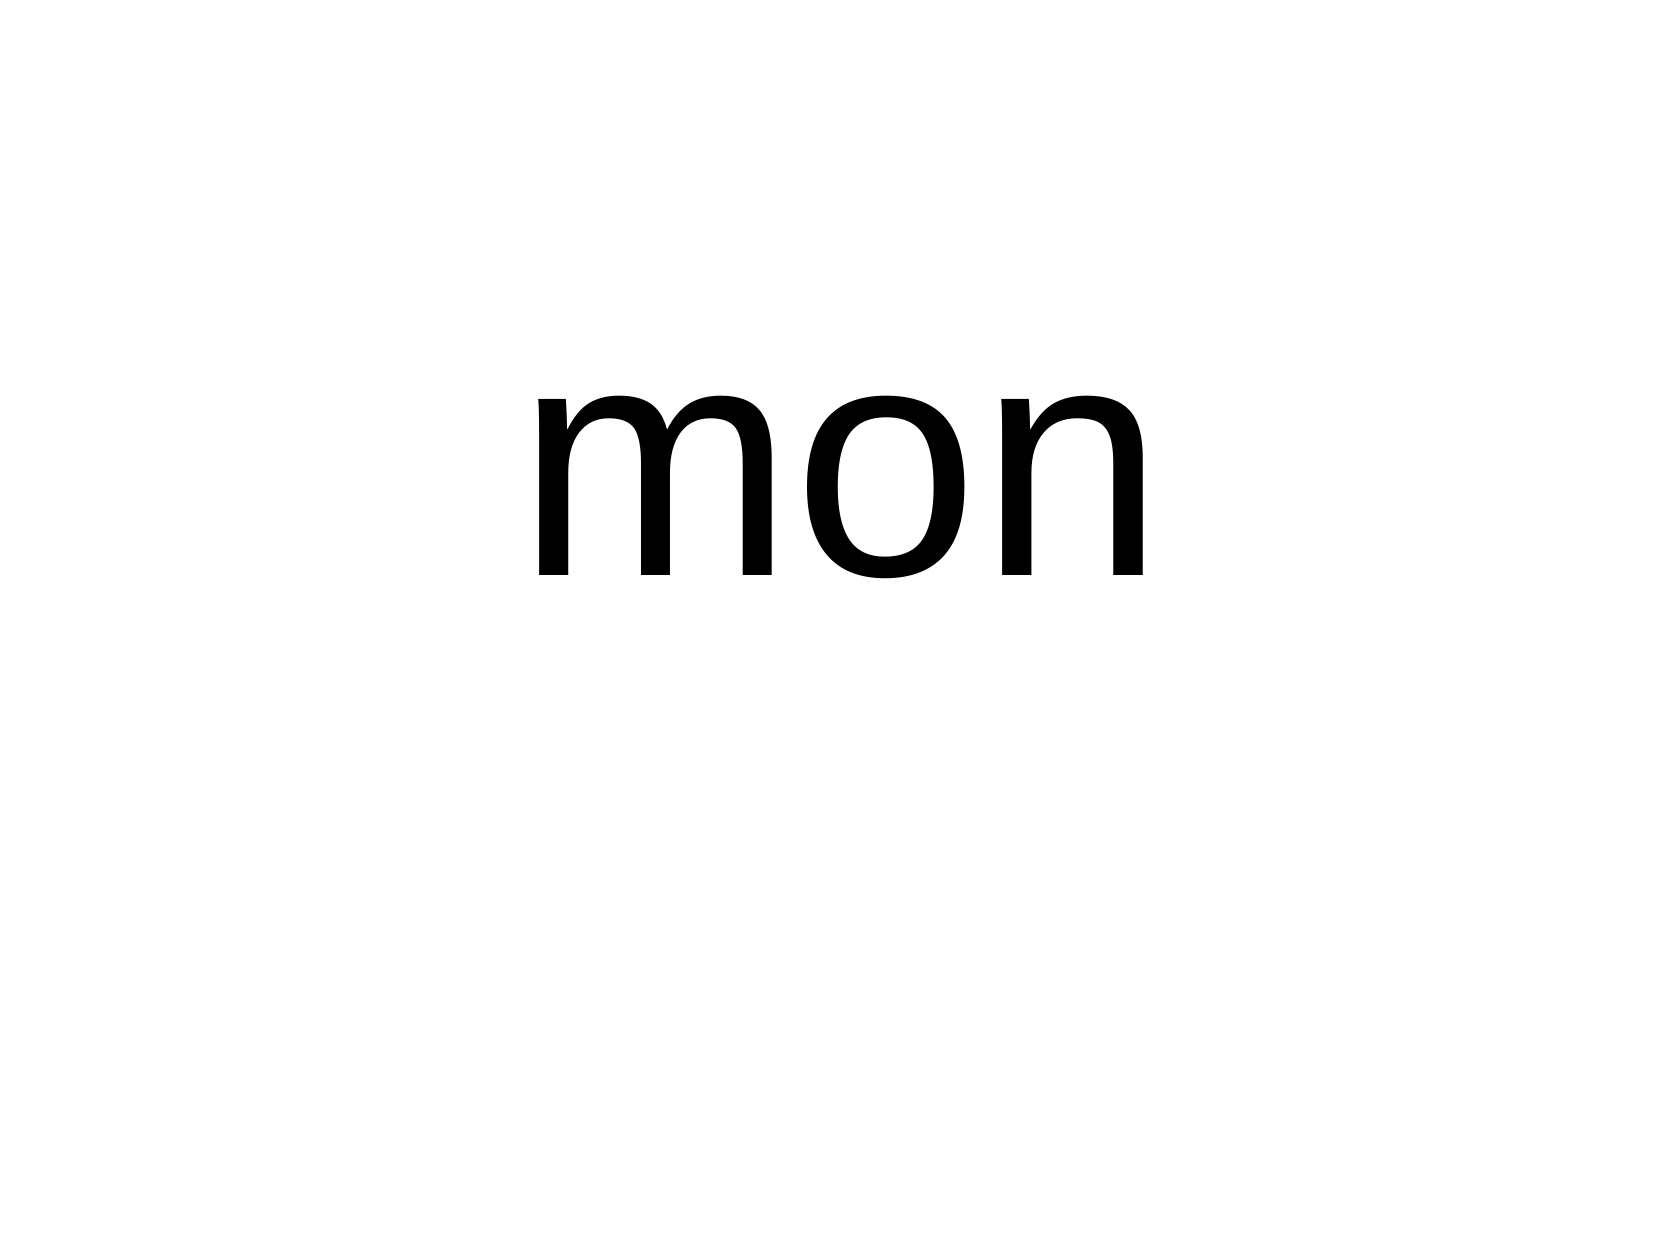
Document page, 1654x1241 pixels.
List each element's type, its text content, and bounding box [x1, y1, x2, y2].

text_box mon [501, 265, 1447, 653]
